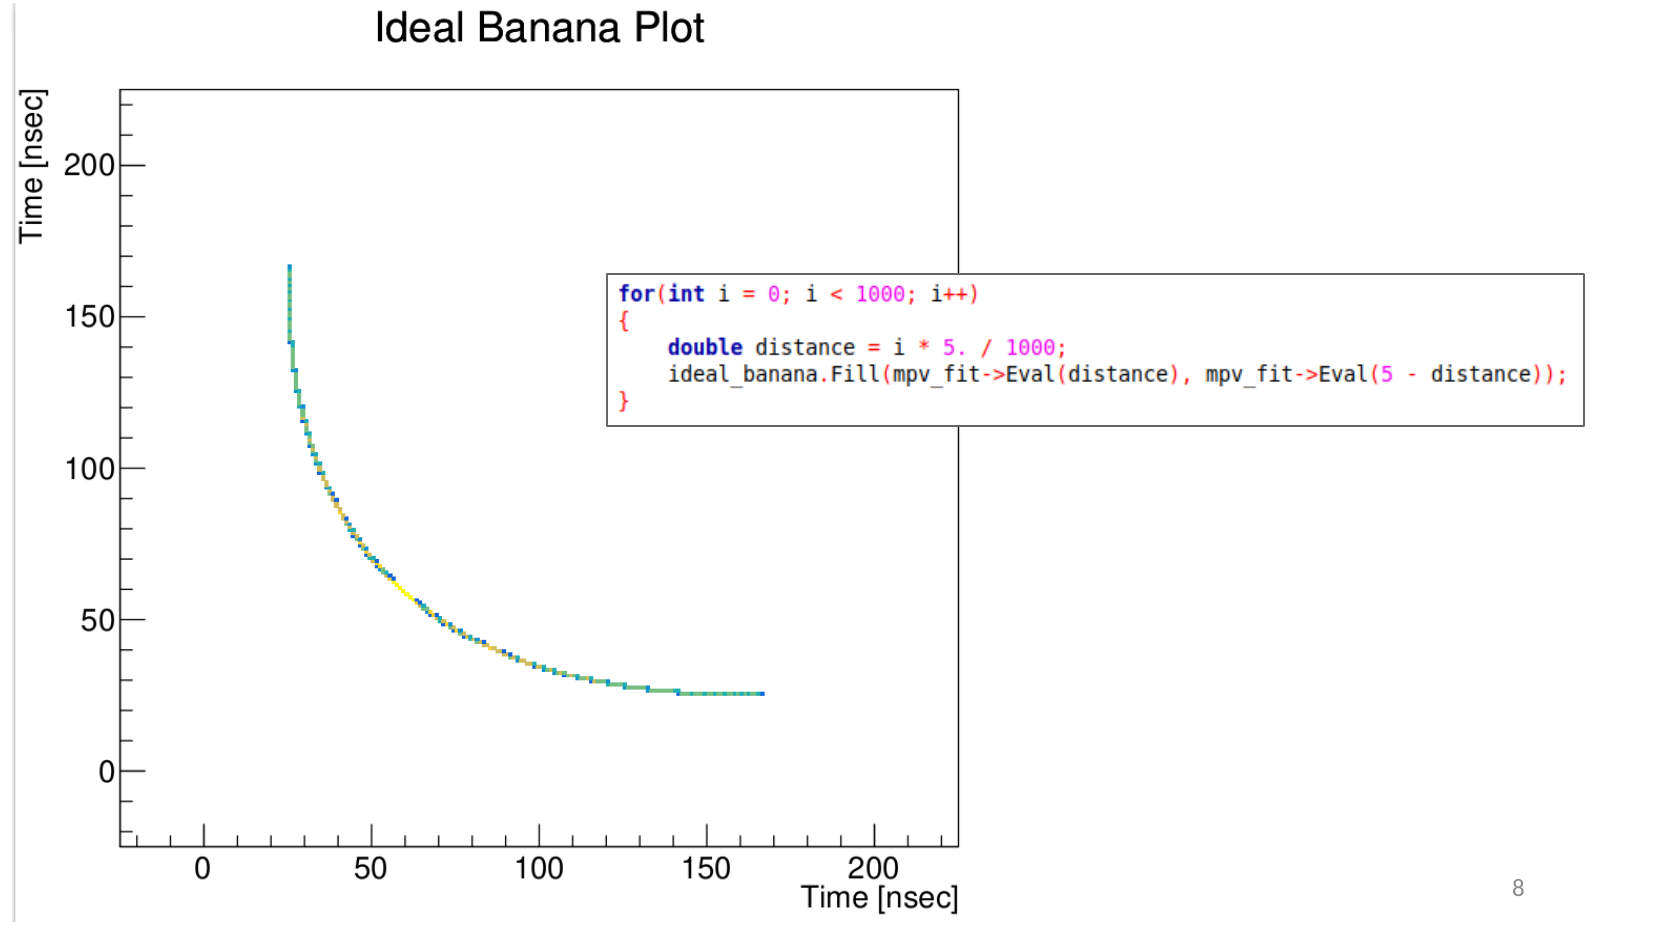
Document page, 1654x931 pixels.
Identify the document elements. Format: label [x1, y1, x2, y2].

picture [607, 275, 1583, 426]
picture [11, 3, 979, 922]
